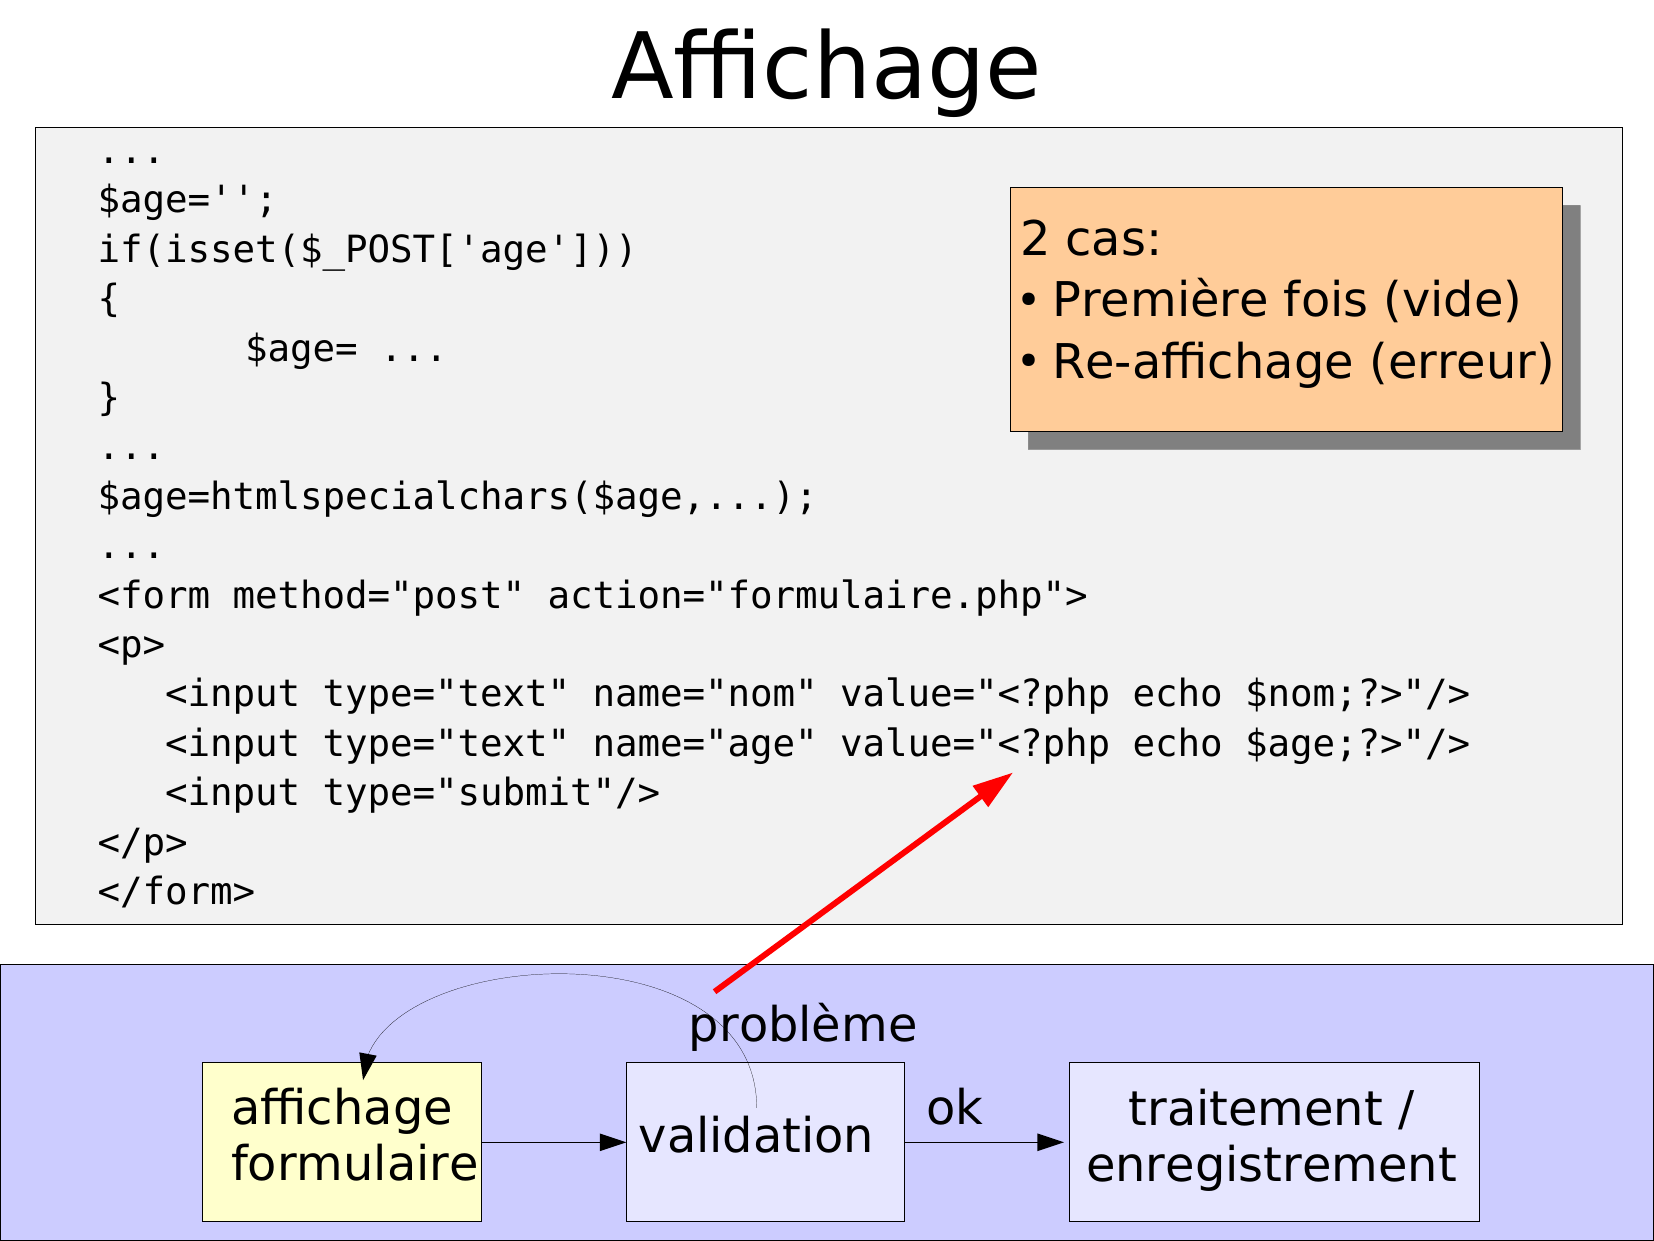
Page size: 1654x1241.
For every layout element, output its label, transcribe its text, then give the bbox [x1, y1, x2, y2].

text_box 2 cas: Première fois (vide) Re-affichage (erreur) [1045, 210, 1531, 390]
title Affichage [0, 5, 1654, 128]
text_box [35, 127, 1623, 925]
text_box [0, 964, 1654, 1241]
text_box ... $age=''; if(isset($_POST['age'])) { $age= ... } ... $age=htmlspecialchars($age,...); ... <form method="post" action="formulaire.php"> <p> <input type="text" name="nom" value="<?php echo $nom;?>"/> <input type="text" name="age" value="<?php echo $age;?>"/> <input type="submit"/> </p> </form> [97, 128, 1471, 914]
text_box validation [650, 1107, 864, 1164]
text_box traitement / enregistrement [1104, 1080, 1440, 1193]
text_box ok [929, 1080, 981, 1136]
text_box affichage formulaire [244, 1080, 482, 1192]
text_box problème [700, 996, 907, 1053]
